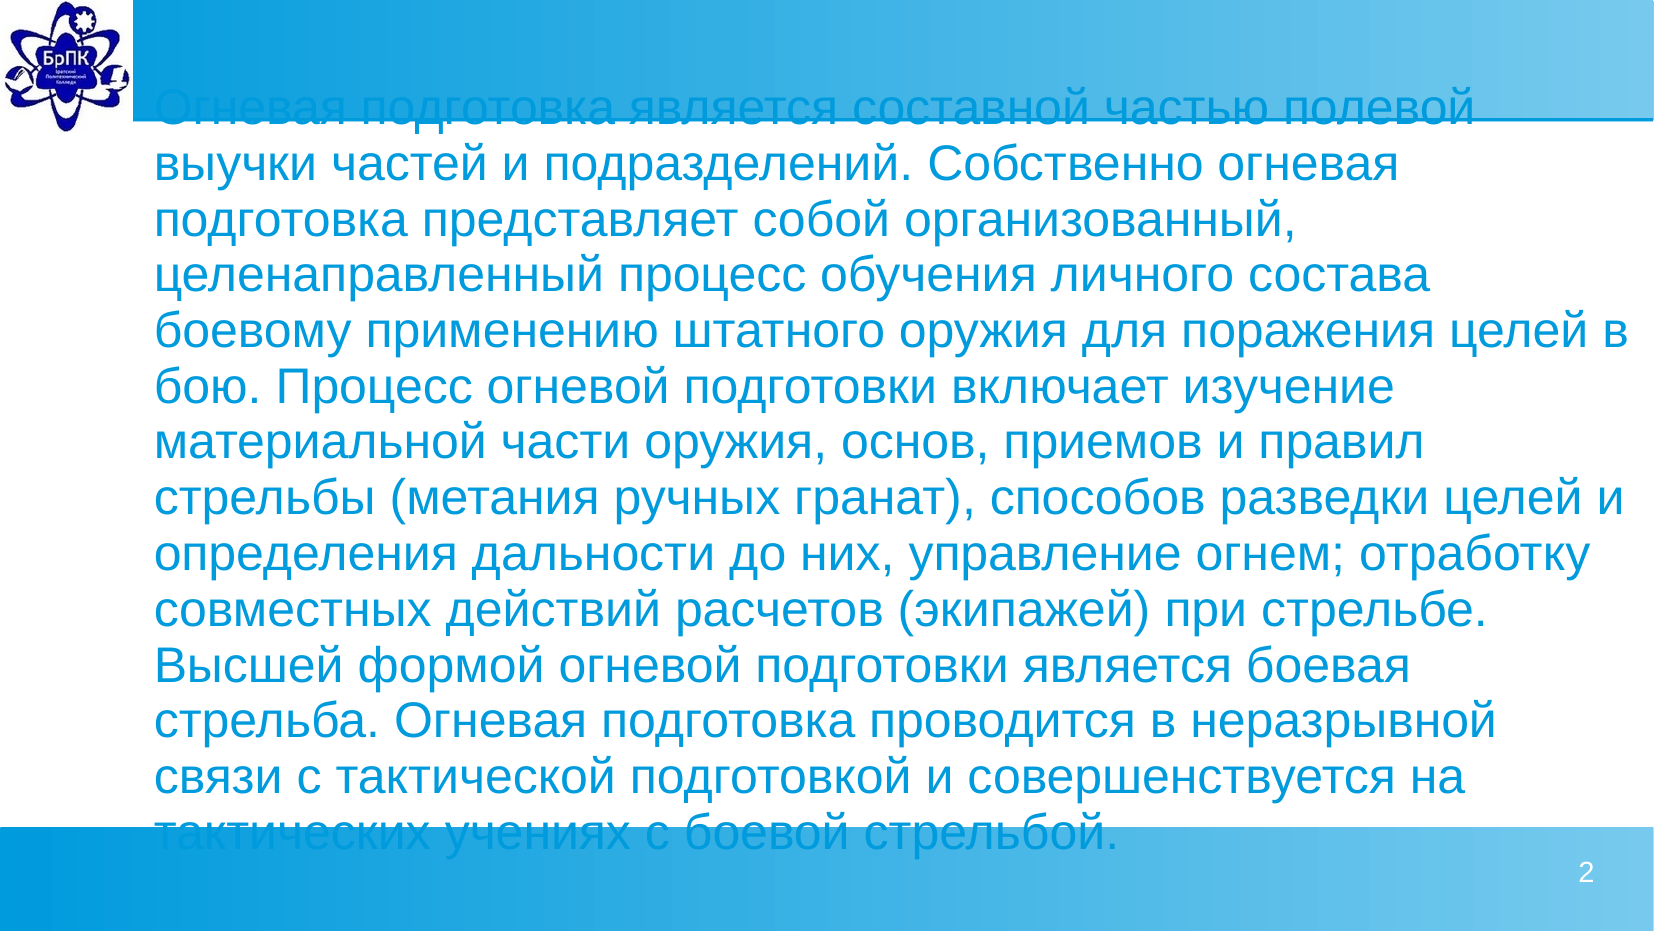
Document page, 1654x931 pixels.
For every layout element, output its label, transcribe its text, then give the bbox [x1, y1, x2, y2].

picture [0, 0, 133, 133]
list Огневая подготовка является составной частью полевой выучки частей и подразделений. Собственно огневая подготовка представляет собой организованный, целенаправленный процесс обучения личного состава боевому применению штатного оружия для поражения целей в бою. Процесс огневой подготовки включает изучение материальной части оружия, основ, приемов и правил стрельбы (метания ручных гранат), способов разведки целей и определения дальности до них, управление огнем; отработку совместных действий расчетов (экипажей) при стрельбе. Высшей формой огневой подготовки является боевая стрельба. Огневая подготовка проводится в неразрывной связи с тактической подготовкой и совершенствуется на тактических учениях с боевой стрельбой. [153, 79, 1638, 897]
